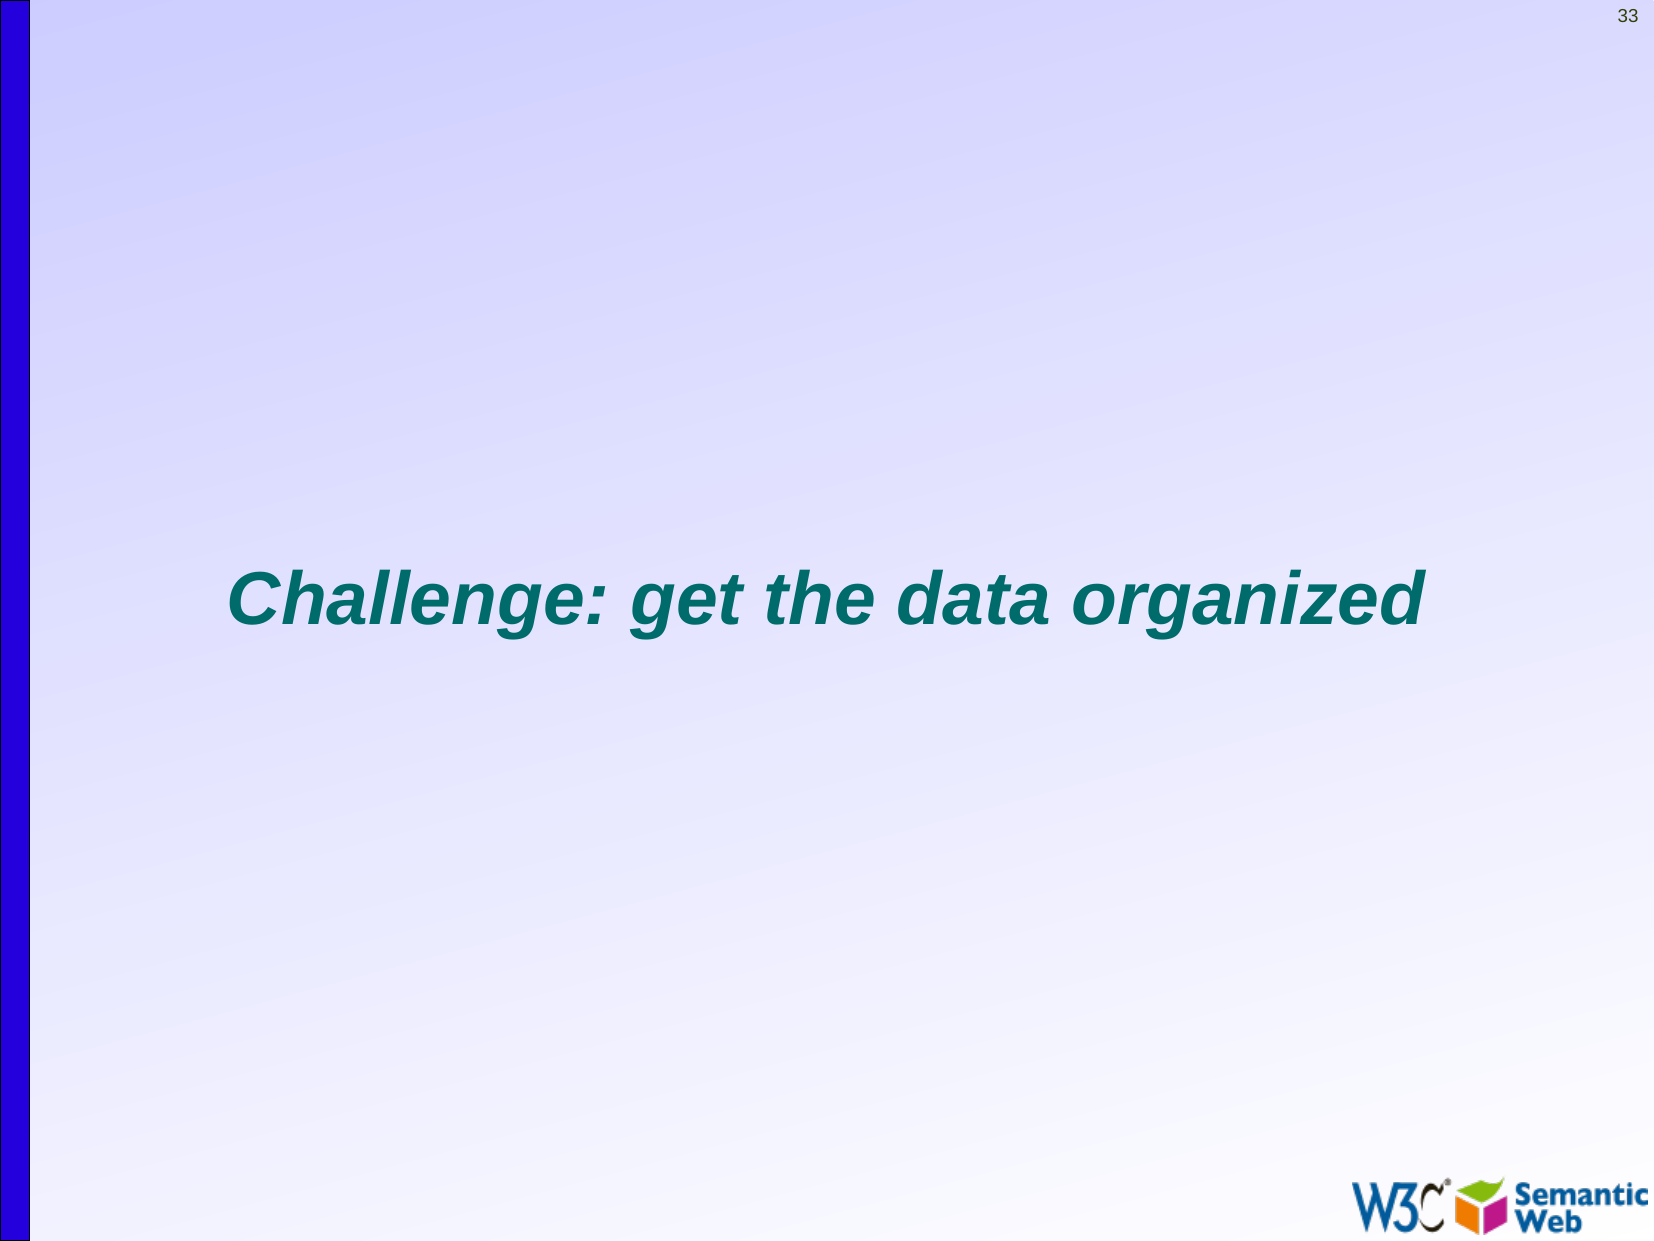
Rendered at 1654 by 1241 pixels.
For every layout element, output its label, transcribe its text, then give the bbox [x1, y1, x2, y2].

picture [1352, 1175, 1648, 1235]
title Challenge: get the data organized [0, 544, 1654, 649]
